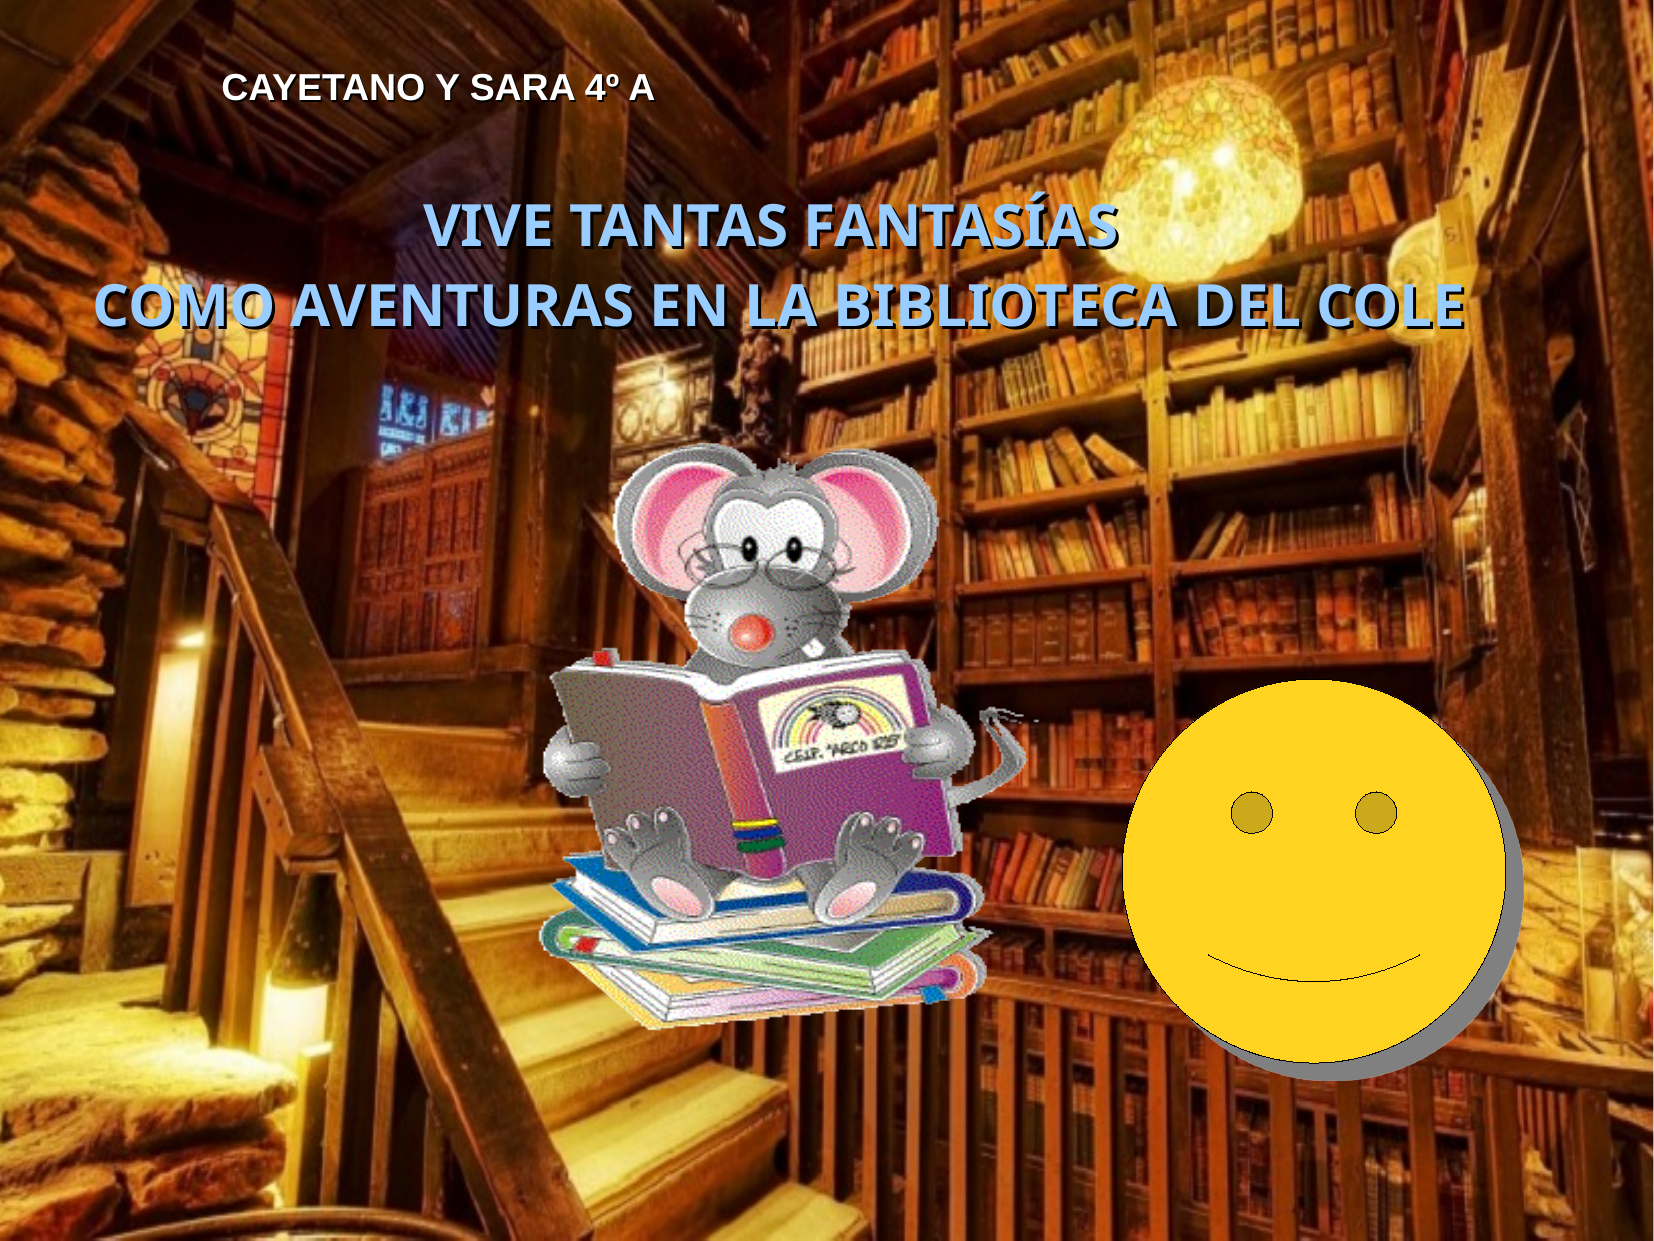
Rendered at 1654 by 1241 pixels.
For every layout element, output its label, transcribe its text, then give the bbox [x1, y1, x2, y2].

text_box VIVE TANTAS FANTASÍAS COMO AVENTURAS EN LA BIBLIOTECA DEL COLE [62, 177, 1609, 417]
text_box CAYETANO Y SARA 4º A [206, 59, 666, 118]
text_box [1122, 679, 1506, 1064]
picture [0, 0, 1654, 1241]
